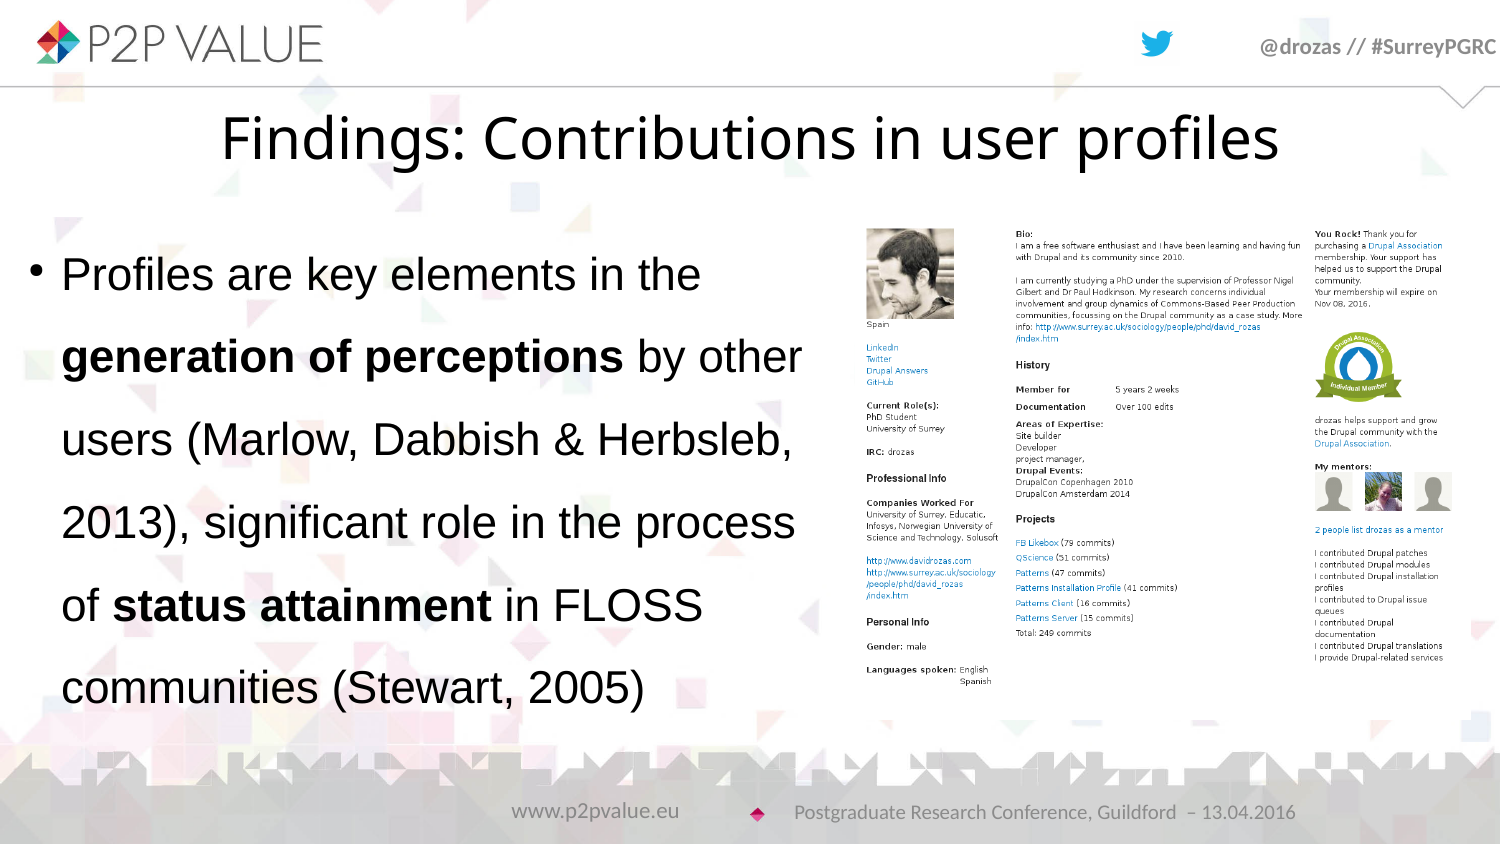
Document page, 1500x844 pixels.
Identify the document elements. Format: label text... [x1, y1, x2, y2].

subtitle Profiles are key elements in the generation of perceptions by other users (Marlow, Dabbish & Herbsleb, 2013), significant role in the process of status attainment in FLOSS communities (Stewart, 2005) [15, 210, 841, 766]
title Findings: Contributions in user profiles [0, 92, 1500, 181]
picture [0, 181, 1500, 844]
text_box @drozas // #SurreyPGRC [1155, 15, 1500, 76]
picture [0, 0, 1500, 92]
text_box Postgraduate Research Conference, Guildford – 13.04.2016 [780, 788, 1474, 834]
text_box www.p2pvalue.eu [505, 789, 724, 829]
